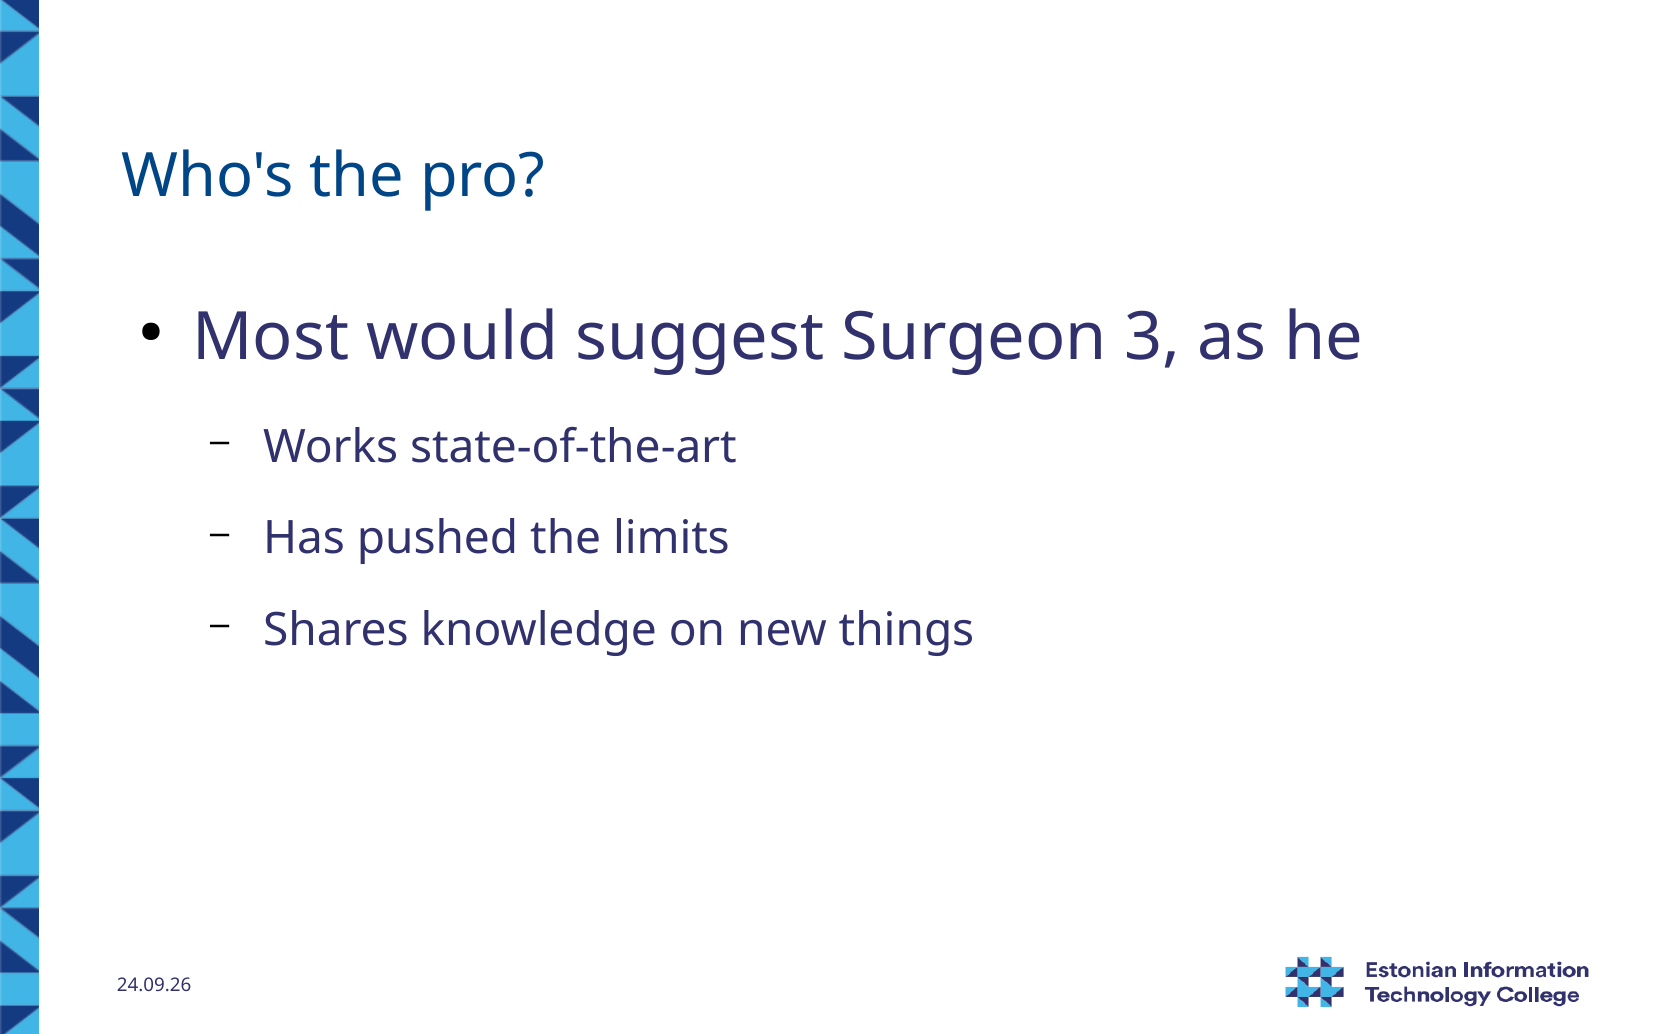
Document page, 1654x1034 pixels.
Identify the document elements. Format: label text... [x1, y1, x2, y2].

list Most would suggest Surgeon 3, as he Works state-of-the-art Has pushed the limits Shares knowledge on new things [121, 287, 1534, 939]
title Who's the pro? [121, 85, 1534, 259]
